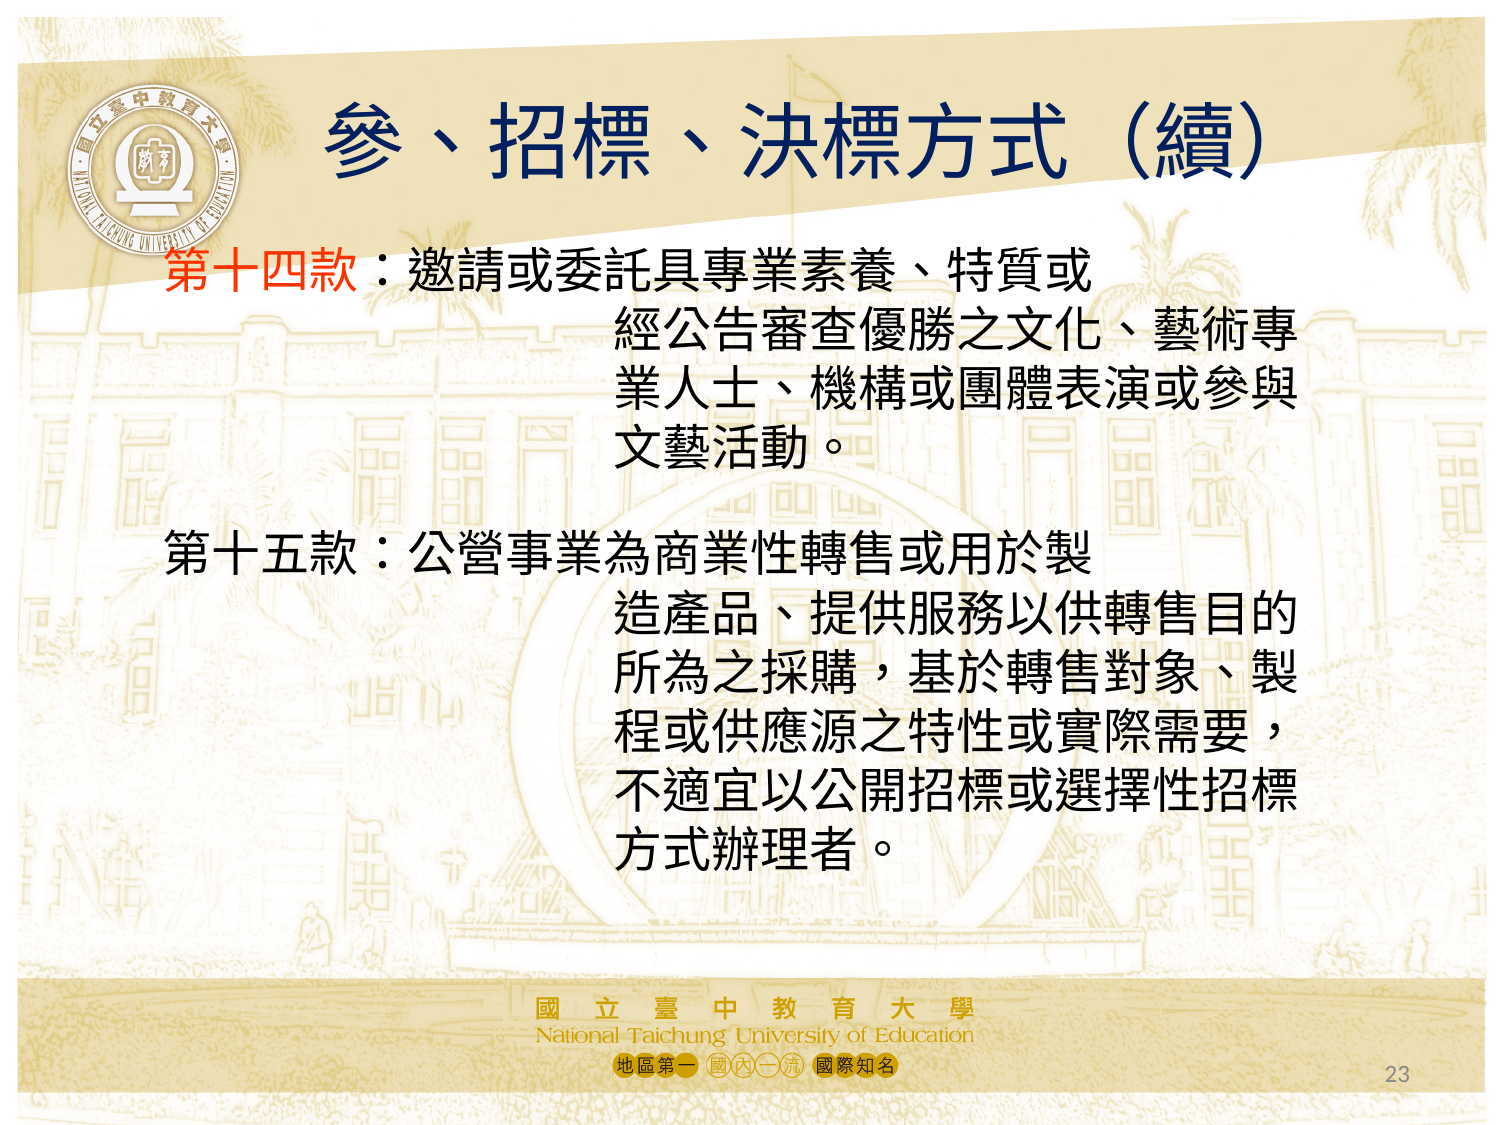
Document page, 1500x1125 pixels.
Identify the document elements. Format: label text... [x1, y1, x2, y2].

picture [0, 0, 1500, 1125]
title 參、招標、決標方式（續） [265, 45, 1376, 233]
text_box <編號> [1074, 1042, 1426, 1103]
list 第十四款：邀請或委託具專業素養、特質或 經公告審查優勝之文化、藝術專 業人士、機構或團體表演或參與 文藝活動。 第十五款：公營事業為商業性轉售或用於製 造產品、提供服務以供轉售目的 所為之採購，基於轉售對象、製 程或供應源之特性或實際需要， 不適宜以公開招標或選擇性招標 方式辦理者。 [147, 243, 1317, 975]
